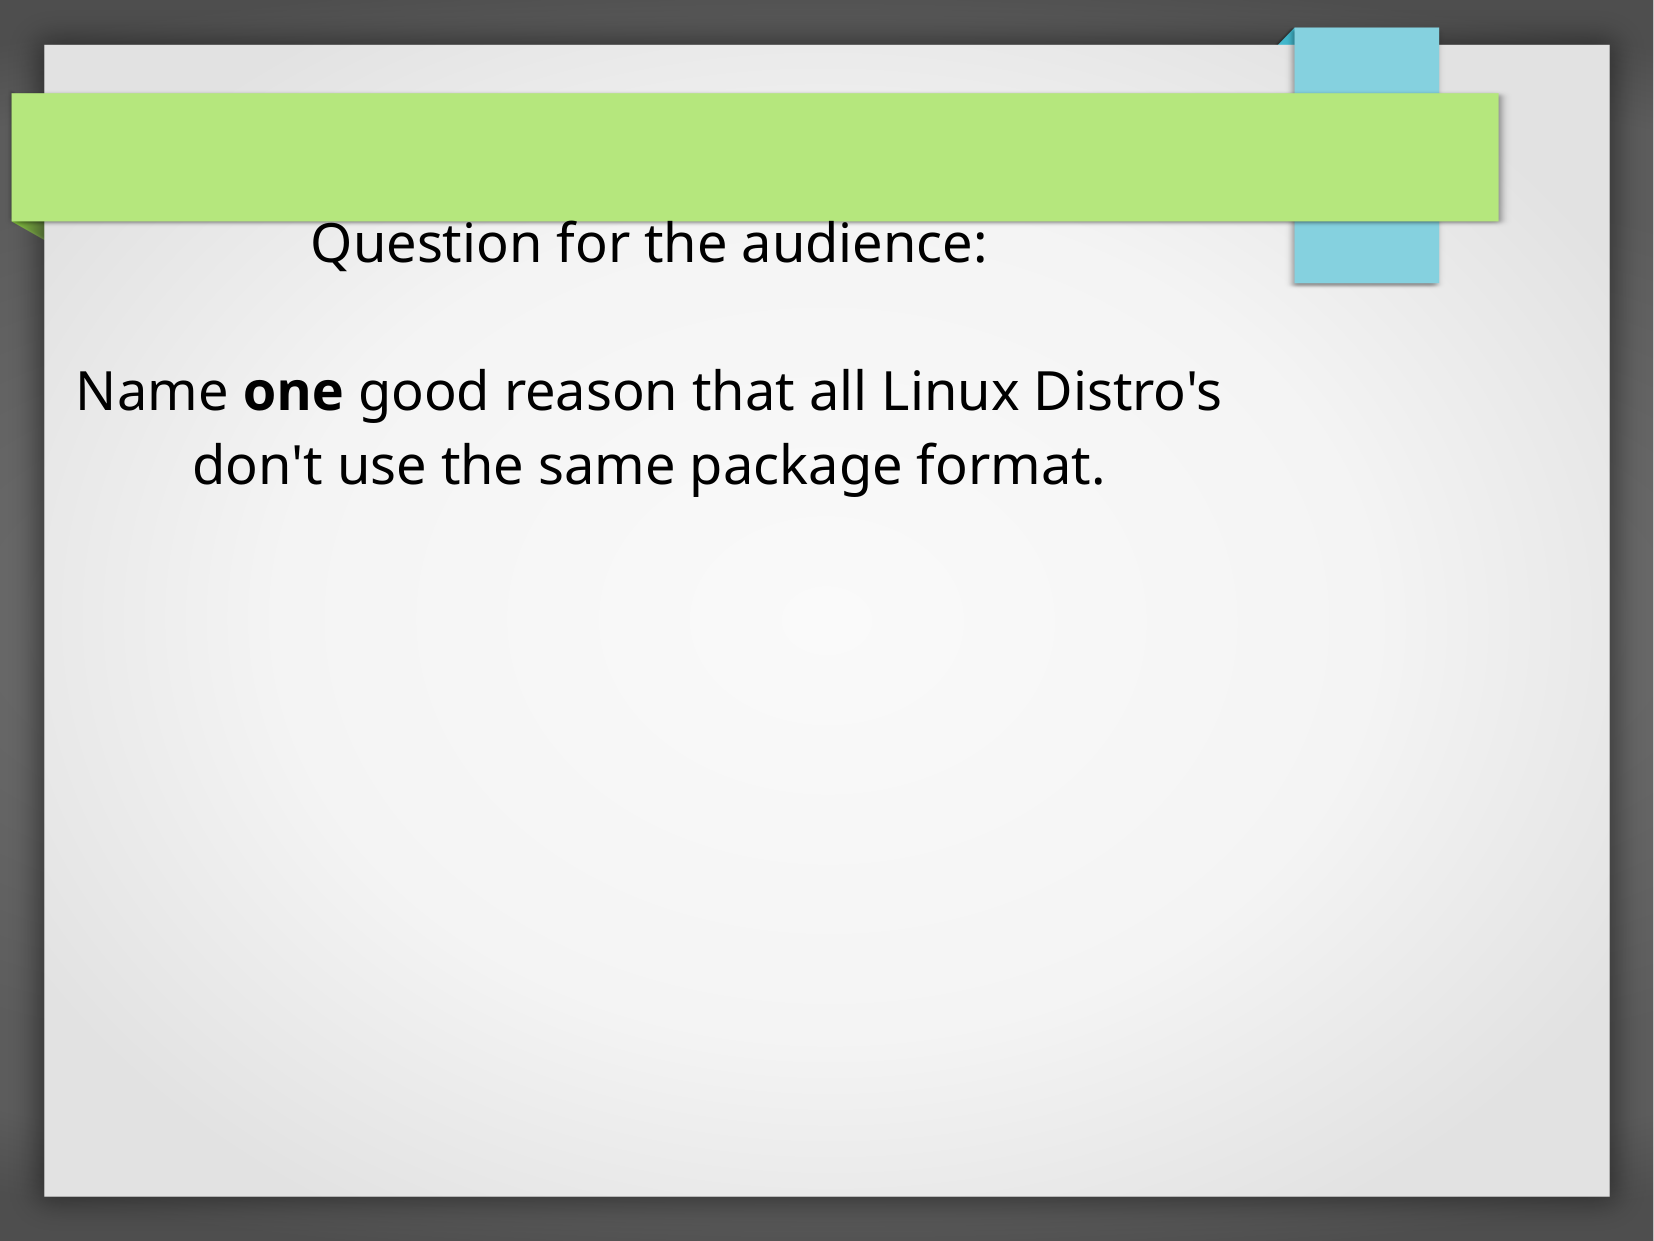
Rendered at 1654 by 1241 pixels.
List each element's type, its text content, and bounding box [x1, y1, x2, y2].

subtitle Question for the audience: Name one good reason that all Linux Distro's don't use the same package format. [70, 106, 1229, 1063]
picture [0, 0, 1654, 1241]
